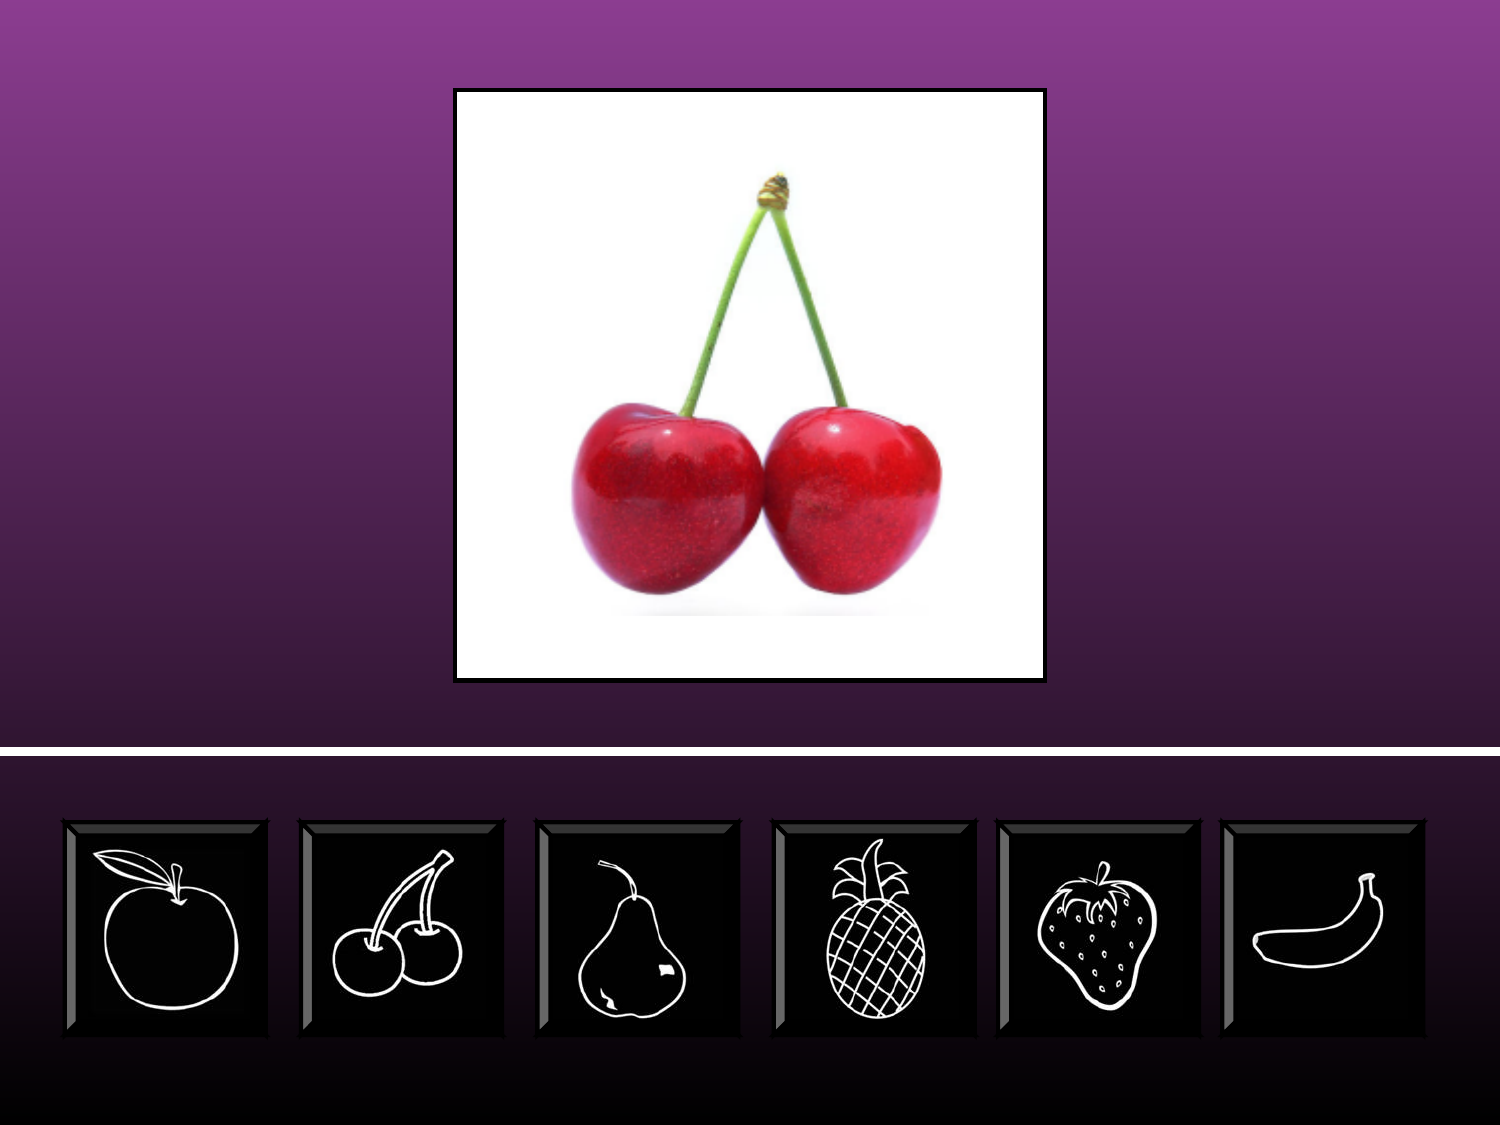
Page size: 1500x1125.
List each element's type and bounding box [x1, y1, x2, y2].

text_box [1224, 822, 1424, 1035]
text_box [539, 822, 739, 1035]
picture [558, 155, 985, 616]
text_box [775, 822, 975, 1035]
text_box [302, 822, 502, 1035]
text_box [1000, 822, 1199, 1035]
text_box [66, 822, 266, 1035]
text_box [454, 90, 1046, 681]
